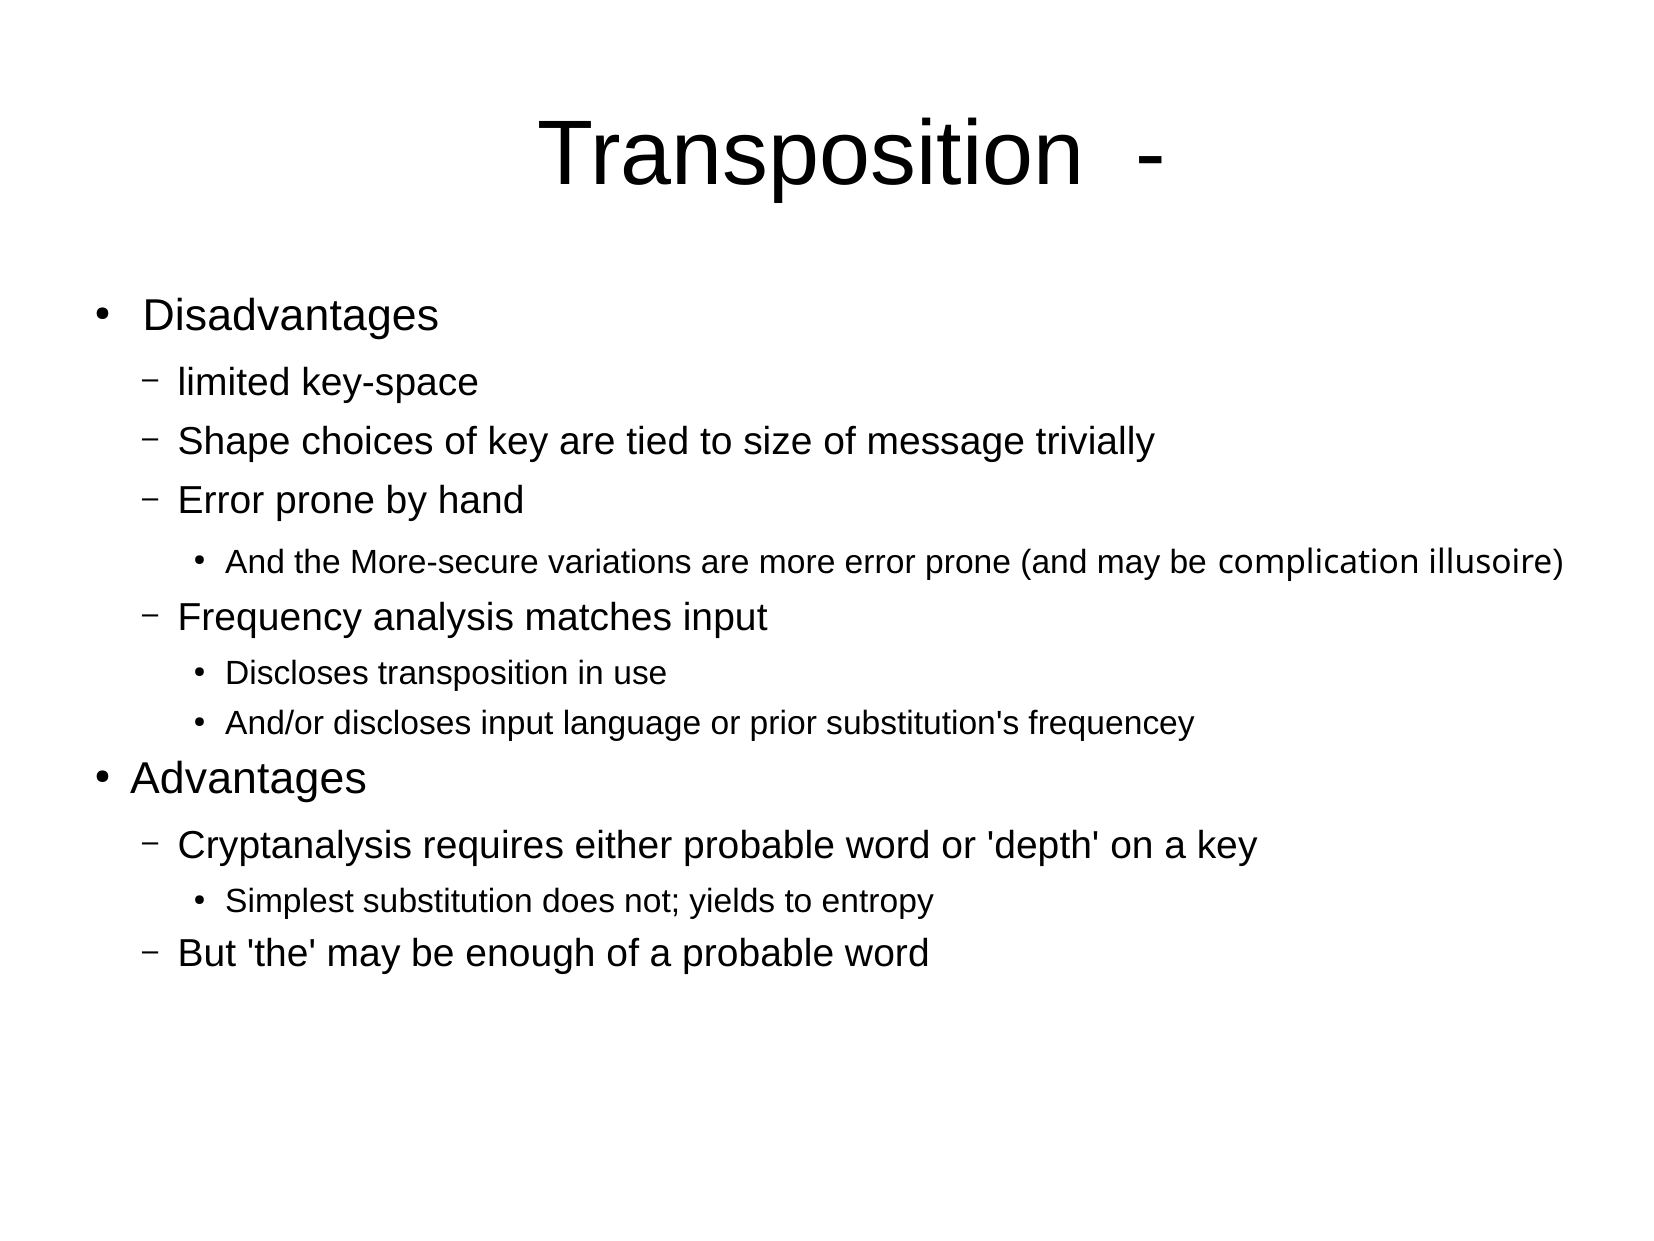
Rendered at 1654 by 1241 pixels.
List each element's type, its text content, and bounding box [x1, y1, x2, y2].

title Transposition - [82, 49, 1571, 257]
list Disadvantages limited key-space Shape choices of key are tied to size of message trivially Error prone by hand And the More-secure variations are more error prone (and may be complication illusoire) Frequency analysis matches input Discloses transposition in use And/or discloses input language or prior substitution's frequencey Advantages Cryptanalysis requires either probable word or 'depth' on a key Simplest substitution does not; yields to entropy But 'the' may be enough of a probable word [82, 290, 1571, 1010]
